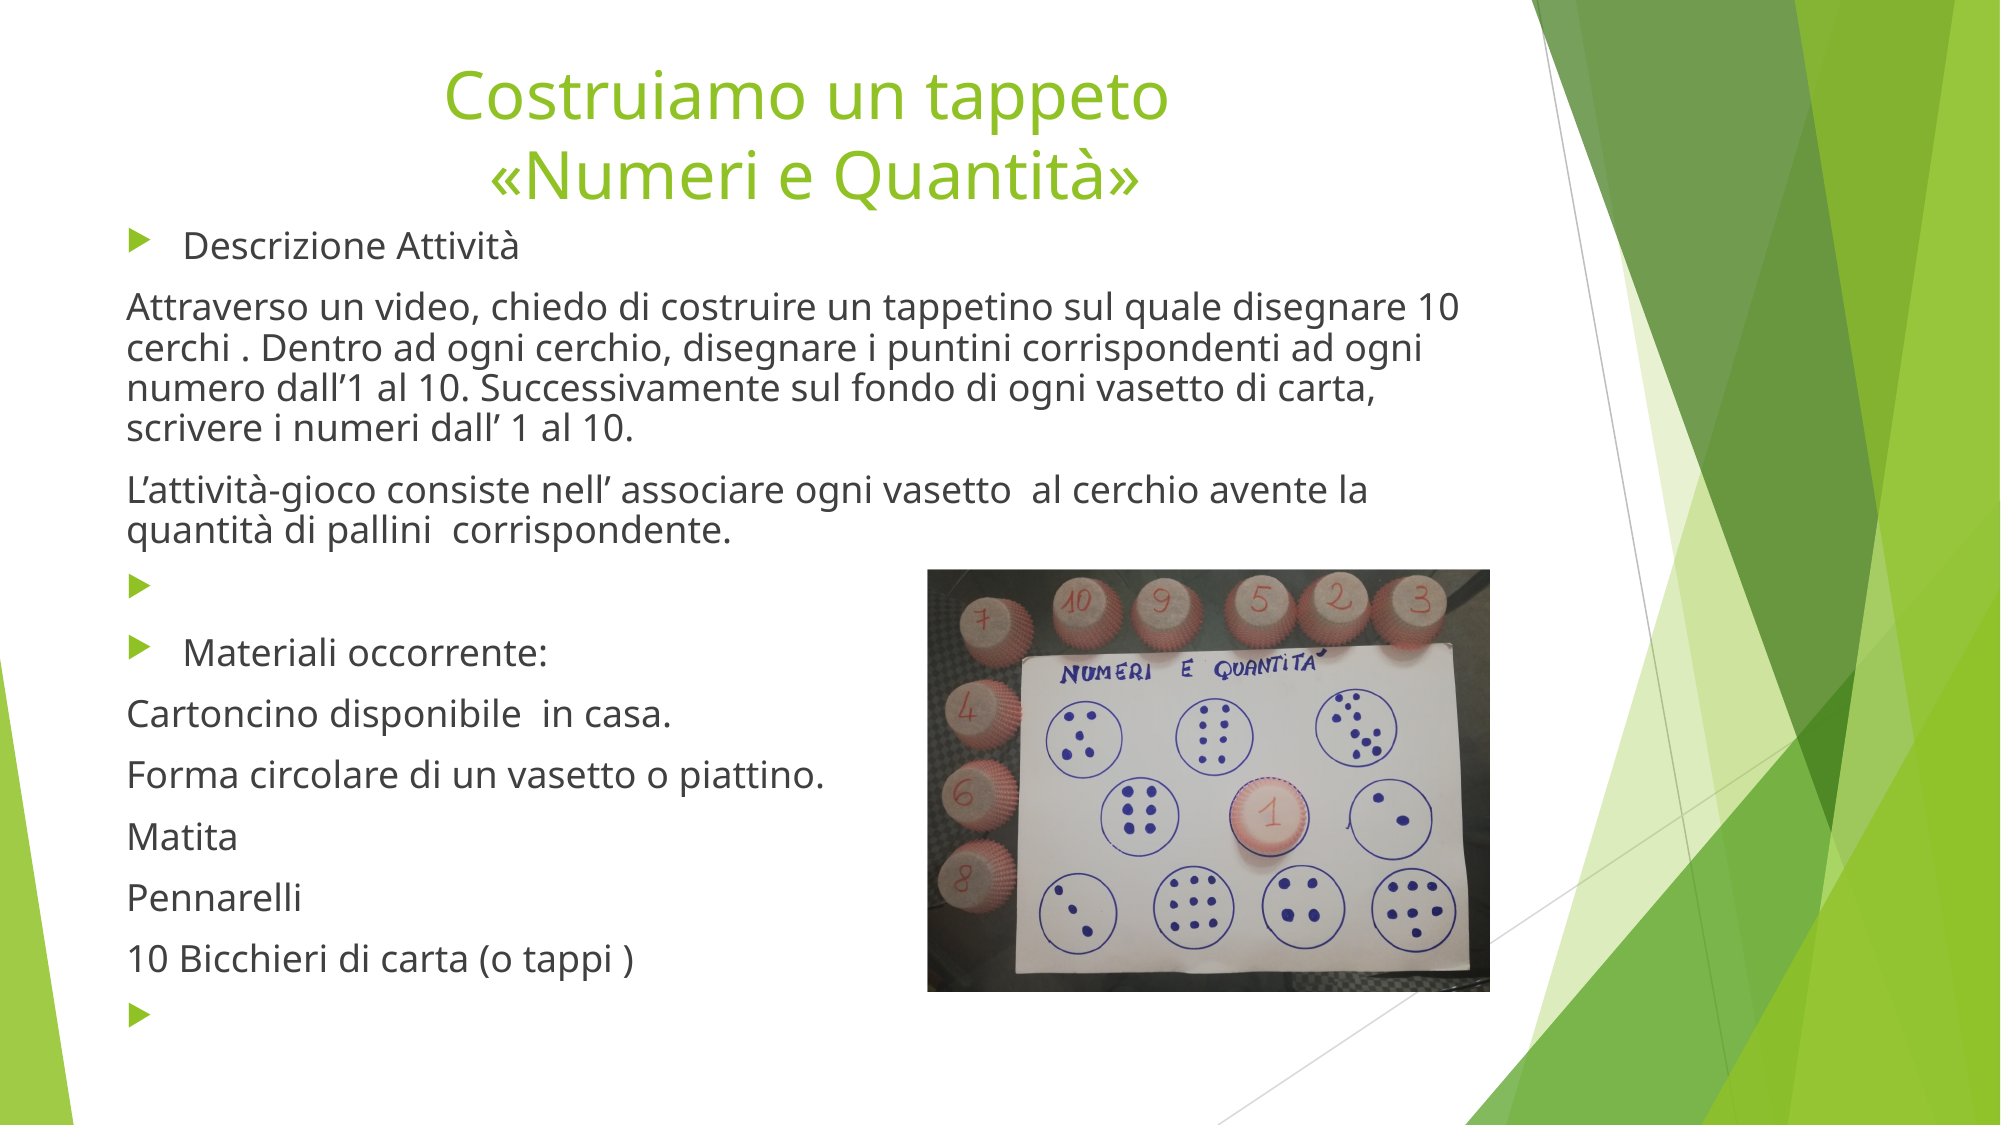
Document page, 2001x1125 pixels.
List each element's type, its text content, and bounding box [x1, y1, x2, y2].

title Costruiamo un tappeto «Numeri e Quantità» [111, 45, 1522, 219]
picture [927, 569, 1490, 992]
list Descrizione Attività Attraverso un video, chiedo di costruire un tappetino sul quale disegnare 10 cerchi . Dentro ad ogni cerchio, disegnare i puntini corrispondenti ad ogni numero dall’1 al 10. Successivamente sul fondo di ogni vasetto di carta, scrivere i numeri dall’ 1 al 10. L’attività-gioco consiste nell’ associare ogni vasetto al cerchio avente la quantità di pallini corrispondente. Materiali occorrente: Cartoncino disponibile in casa. Forma circolare di un vasetto o piattino. Matita Pennarelli 10 Bicchieri di carta (o tappi ) [111, 219, 1522, 992]
